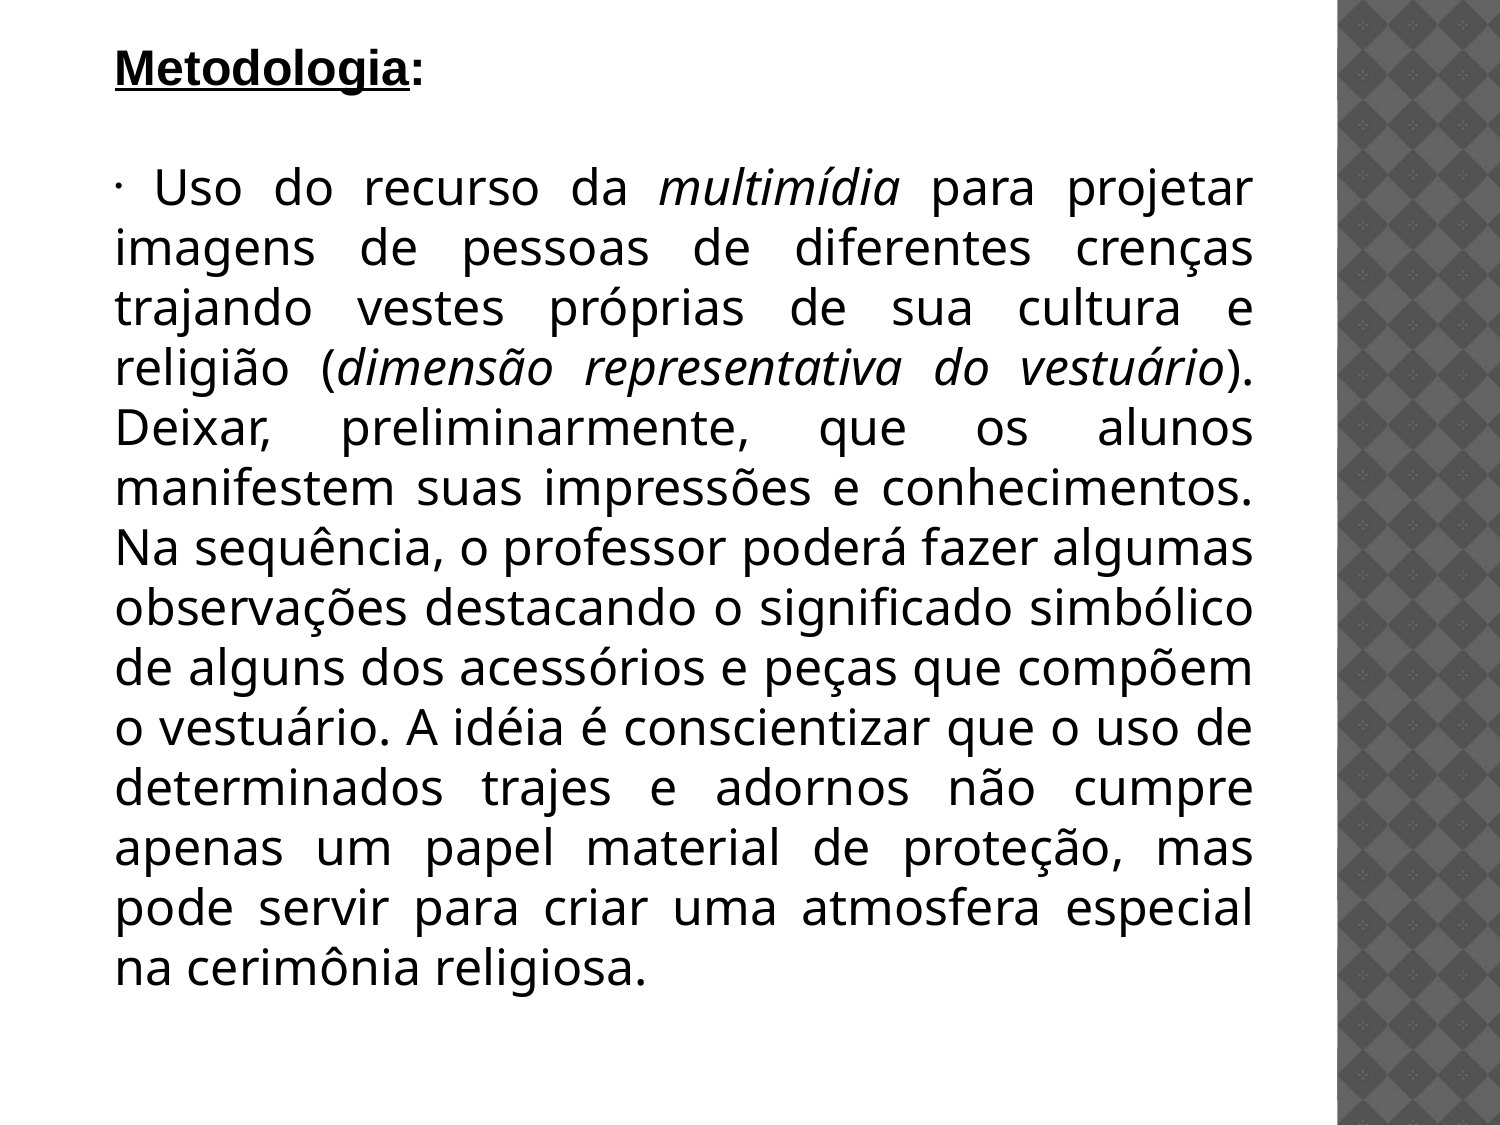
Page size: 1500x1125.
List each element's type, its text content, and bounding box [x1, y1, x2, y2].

picture [1337, 0, 1500, 1125]
text_box Metodologia: Uso do recurso da multimídia para projetar imagens de pessoas de diferentes crenças trajando vestes próprias de sua cultura e religião (dimensão representativa do vestuário). Deixar, preliminarmente, que os alunos manifestem suas impressões e conhecimentos. Na sequência, o professor poderá fazer algumas observações destacando o significado simbólico de alguns dos acessórios e peças que compõem o vestuário. A idéia é conscientizar que o uso de determinados trajes e adornos não cumpre apenas um papel material de proteção, mas pode servir para criar uma atmosfera especial na cerimônia religiosa. [100, 28, 1270, 1003]
